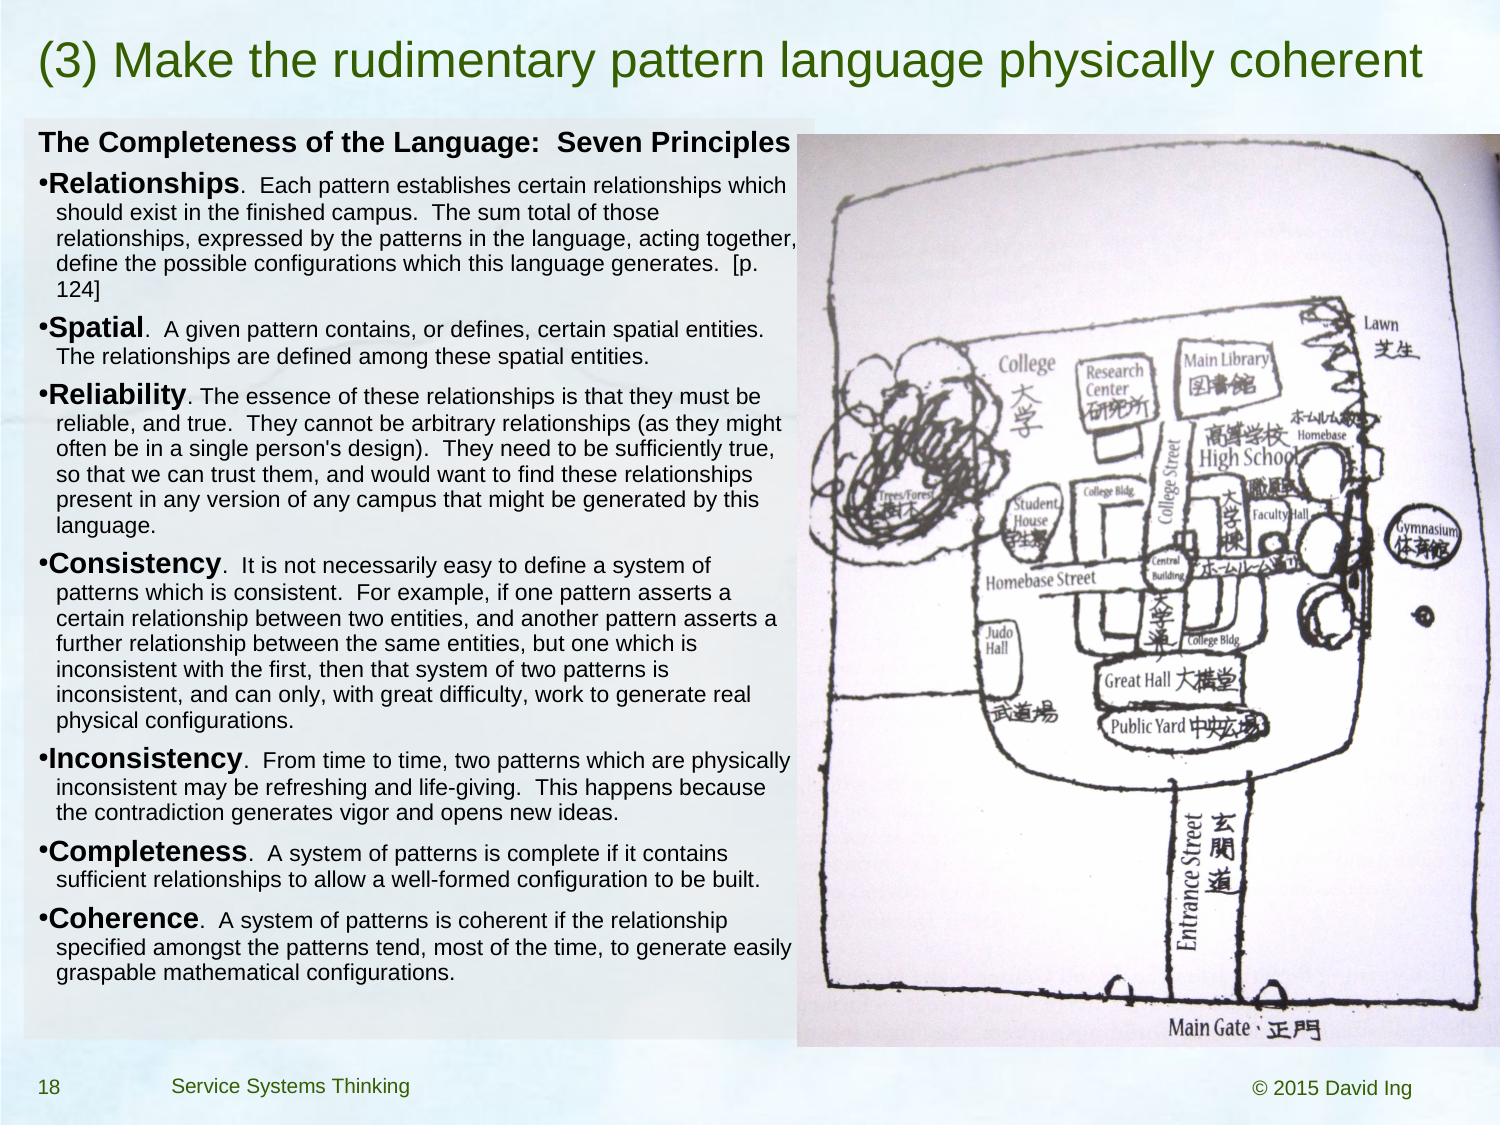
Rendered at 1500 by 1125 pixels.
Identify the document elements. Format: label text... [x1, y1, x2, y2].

title (3) Make the rudimentary pattern language physically coherent [37, 37, 1463, 134]
picture [0, 0, 1500, 1125]
text_box The Completeness of the Language: Seven Principles Relationships. Each pattern establishes certain relationships which should exist in the finished campus. The sum total of those relationships, expressed by the patterns in the language, acting together, define the possible configurations which this language generates. [p. 124] Spatial. A given pattern contains, or defines, certain spatial entities. The relationships are defined among these spatial entities. Reliability. The essence of these relationships is that they must be reliable, and true. They cannot be arbitrary relationships (as they might often be in a single person's design). They need to be sufficiently true, so that we can trust them, and would want to find these relationships present in any version of any campus that might be generated by this language. Consistency. It is not necessarily easy to define a system of patterns which is consistent. For example, if one pattern asserts a certain relationship between two entities, and another pattern asserts a further relationship between the same entities, but one which is inconsistent with the first, then that system of two patterns is inconsistent, and can only, with great difficulty, work to generate real physical configurations. Inconsistency. From time to time, two patterns which are physically inconsistent may be refreshing and life-giving. This happens because the contradiction generates vigor and opens new ideas. Completeness. A system of patterns is complete if it contains sufficient relationships to allow a well-formed configuration to be built. Coherence. A system of patterns is coherent if the relationship specified amongst the patterns tend, most of the time, to generate easily graspable mathematical configurations. [23, 118, 815, 1040]
